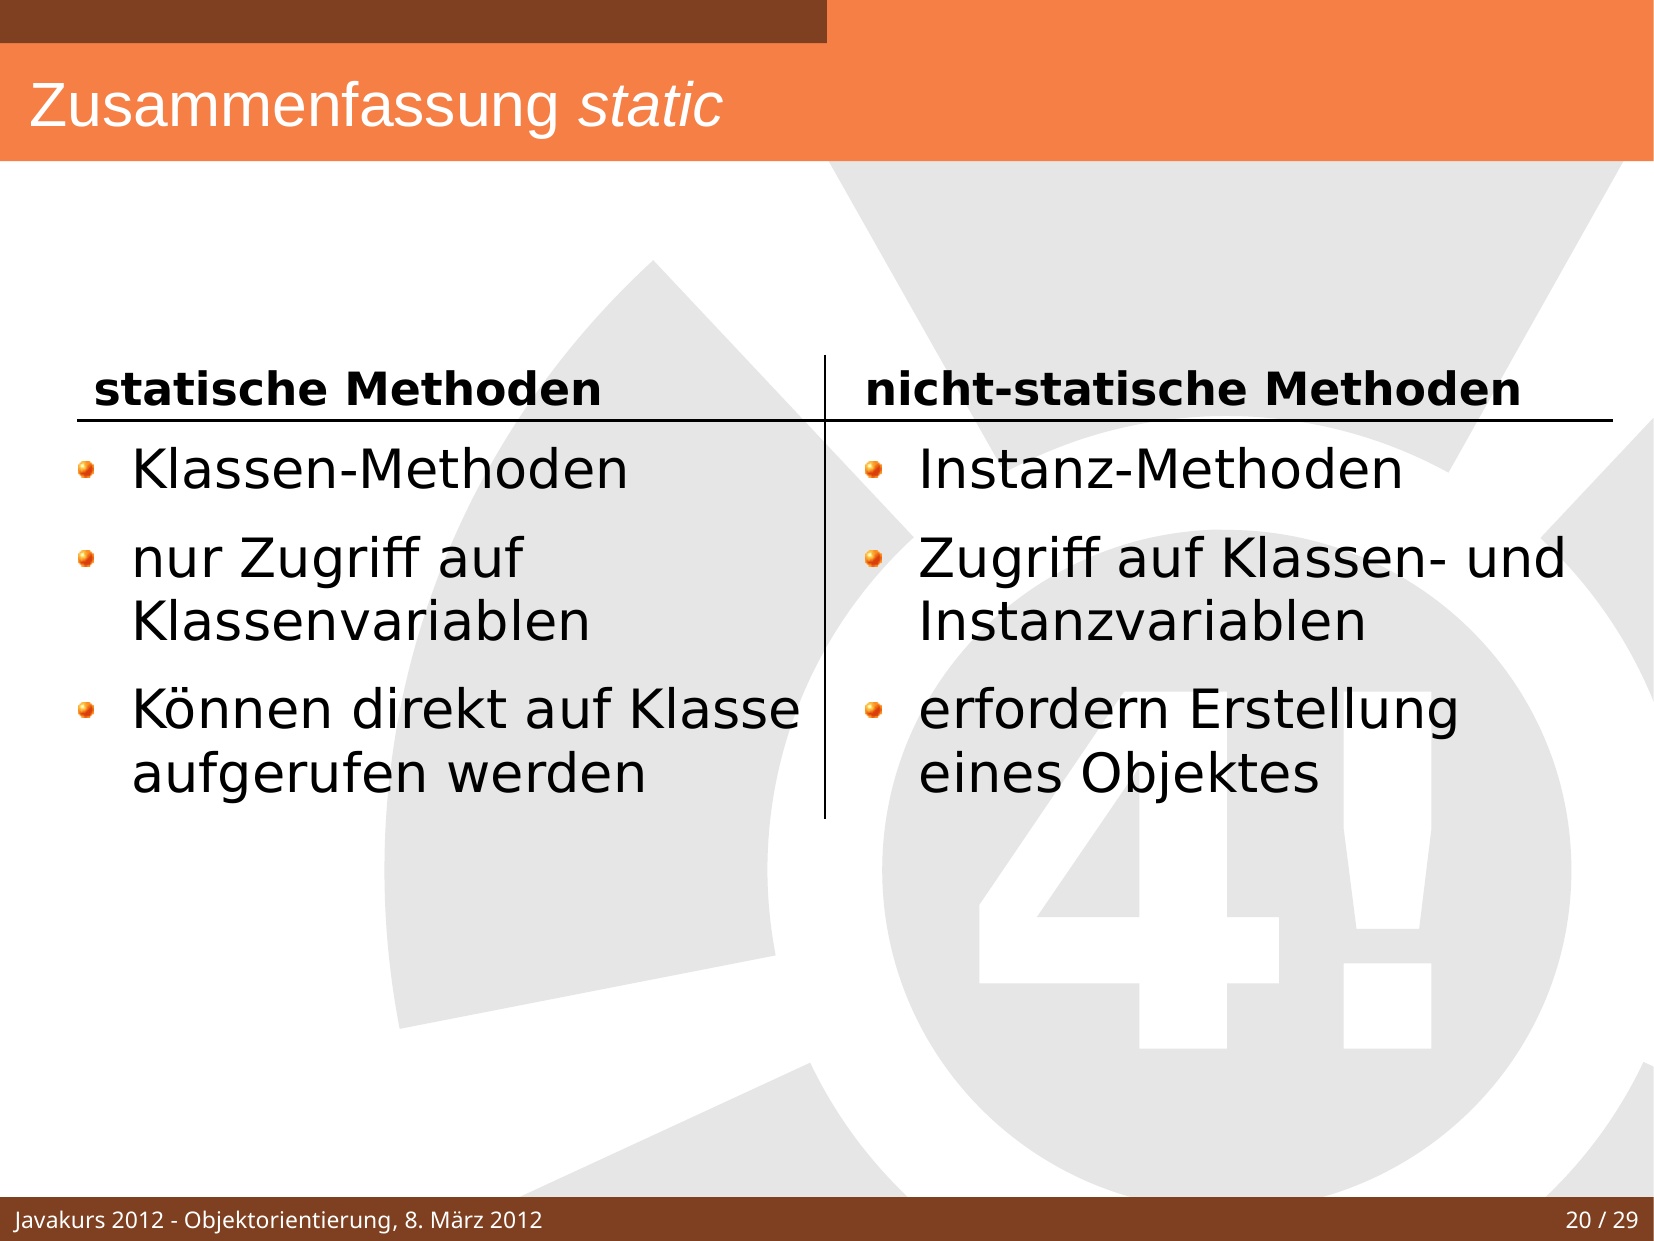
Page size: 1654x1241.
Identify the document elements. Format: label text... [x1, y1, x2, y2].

text_box nicht-statische Methoden [849, 355, 1538, 424]
list Klassen-Methoden nur Zugriff auf Klassenvariablen Können direkt auf Klasse aufgerufen werden [60, 438, 832, 834]
list Instanz-Methoden Zugriff auf Klassen- und Instanzvariablen erfordern Erstellung eines Objektes [847, 438, 1588, 834]
title Zusammenfassung static [29, 67, 1595, 143]
text_box statische Methoden [78, 355, 619, 424]
